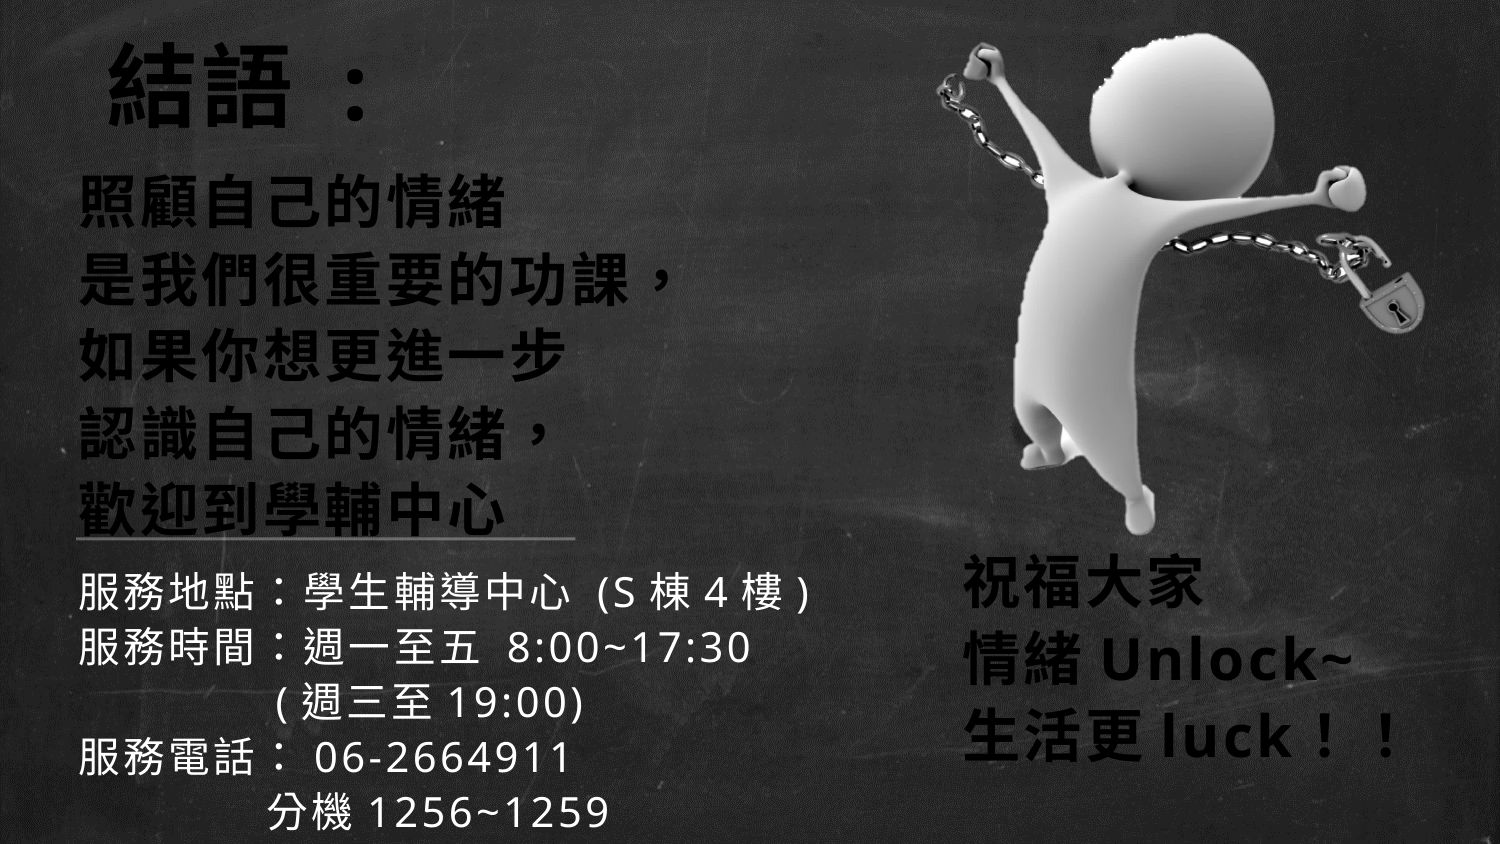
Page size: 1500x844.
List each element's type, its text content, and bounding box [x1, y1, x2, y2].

picture [897, 0, 1460, 576]
text_box 服務地點：學生輔導中心 (S棟4樓) 服務時間：週一至五 8:00~17:30 (週三至19:00) 服務電話：06-2664911 分機1256~1259 [34, 553, 848, 844]
text_box 祝福大家 情緒Unlock~ 生活更luck！！ [917, 461, 1410, 775]
text_box 照顧自己的情緒 是我們很重要的功課， 如果你想更進一步 認識自己的情緒， 歡迎到學輔中心 [34, 151, 897, 550]
text_box 結語 : [61, 20, 396, 148]
